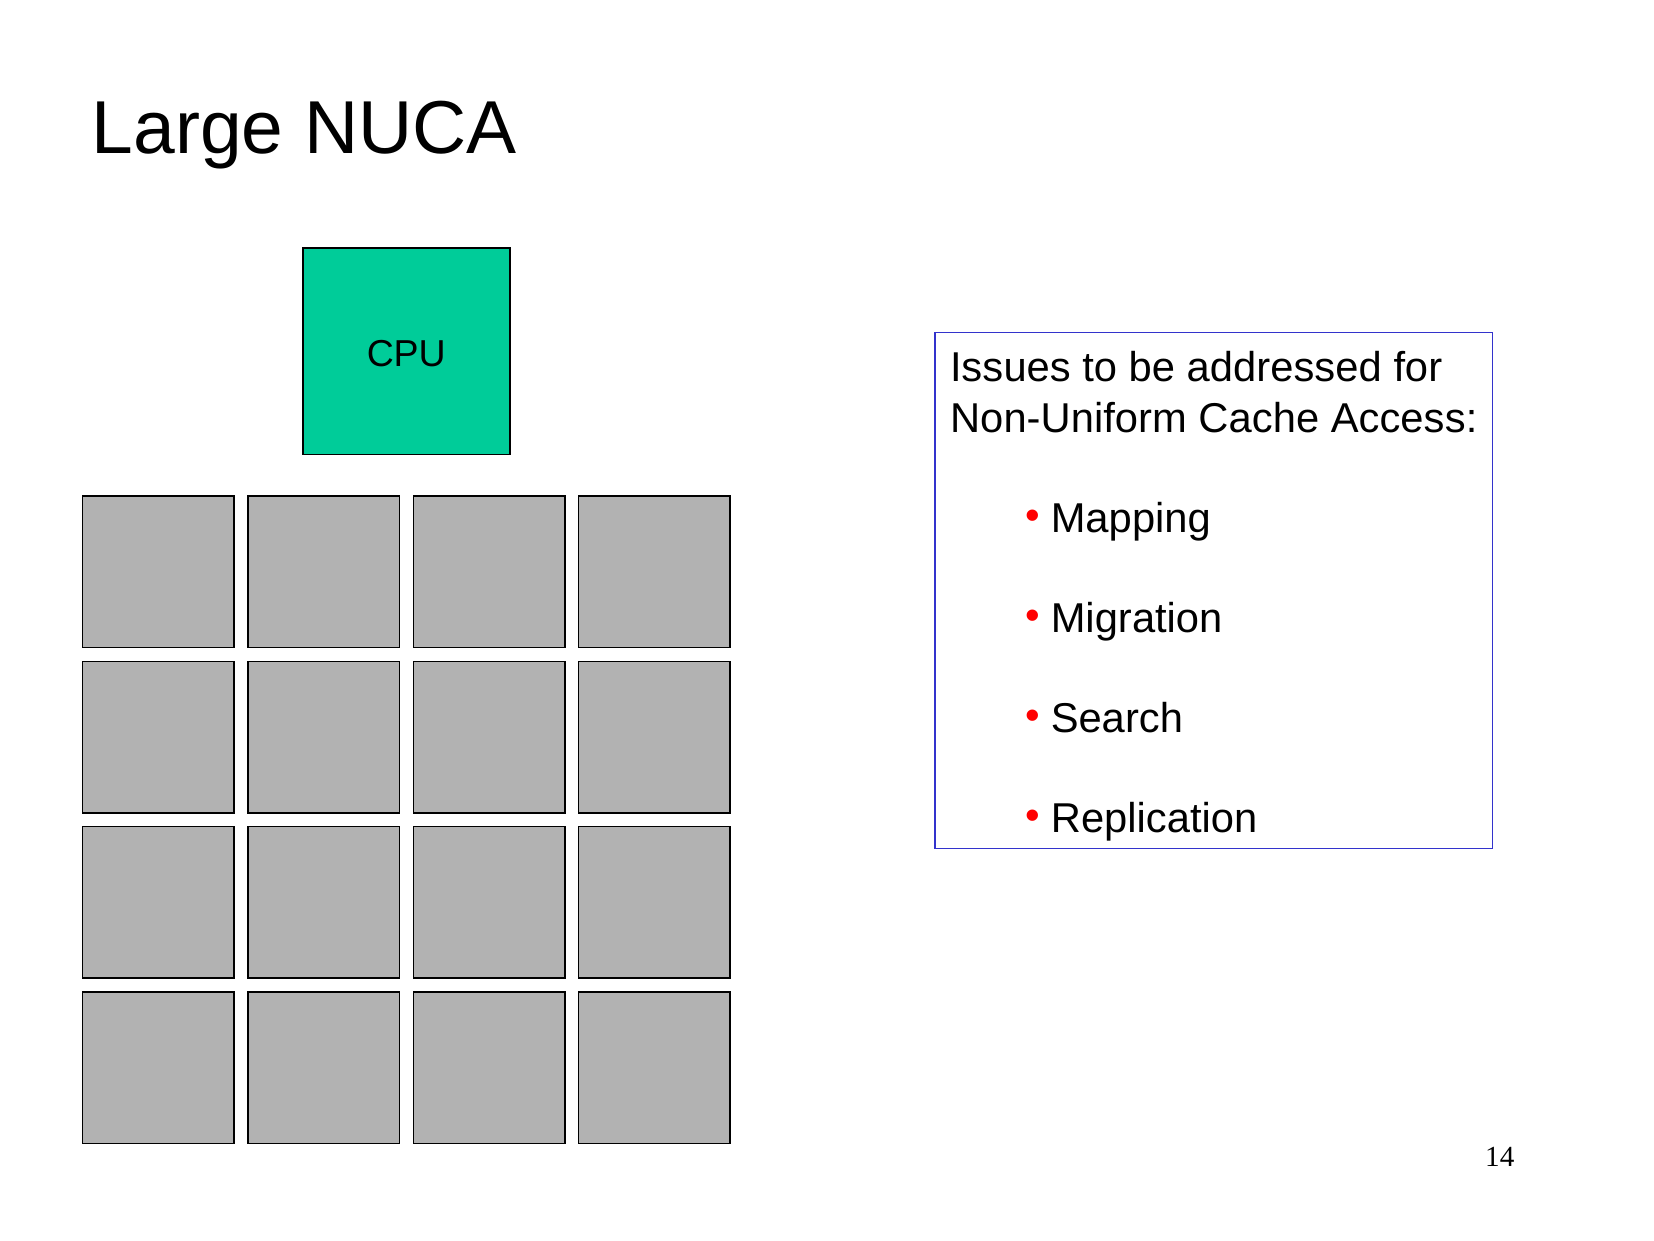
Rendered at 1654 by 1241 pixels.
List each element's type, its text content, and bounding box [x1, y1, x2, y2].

text_box CPU [303, 247, 510, 455]
text_box [578, 826, 731, 979]
text_box [413, 495, 565, 648]
text_box [413, 826, 565, 979]
text_box [578, 661, 731, 813]
text_box [247, 826, 400, 979]
text_box [82, 495, 235, 648]
text_box [82, 992, 235, 1144]
text_box Issues to be addressed for Non-Uniform Cache Access: Mapping Migration Search Replication [935, 332, 1493, 849]
text_box [82, 661, 235, 813]
text_box Large NUCA [76, 71, 533, 177]
text_box [578, 495, 731, 648]
text_box [82, 826, 235, 979]
text_box [413, 992, 565, 1144]
text_box [413, 661, 565, 813]
text_box [247, 661, 400, 813]
text_box [578, 992, 731, 1144]
text_box <number> [1184, 1129, 1530, 1213]
text_box [247, 495, 400, 648]
text_box [247, 992, 400, 1144]
